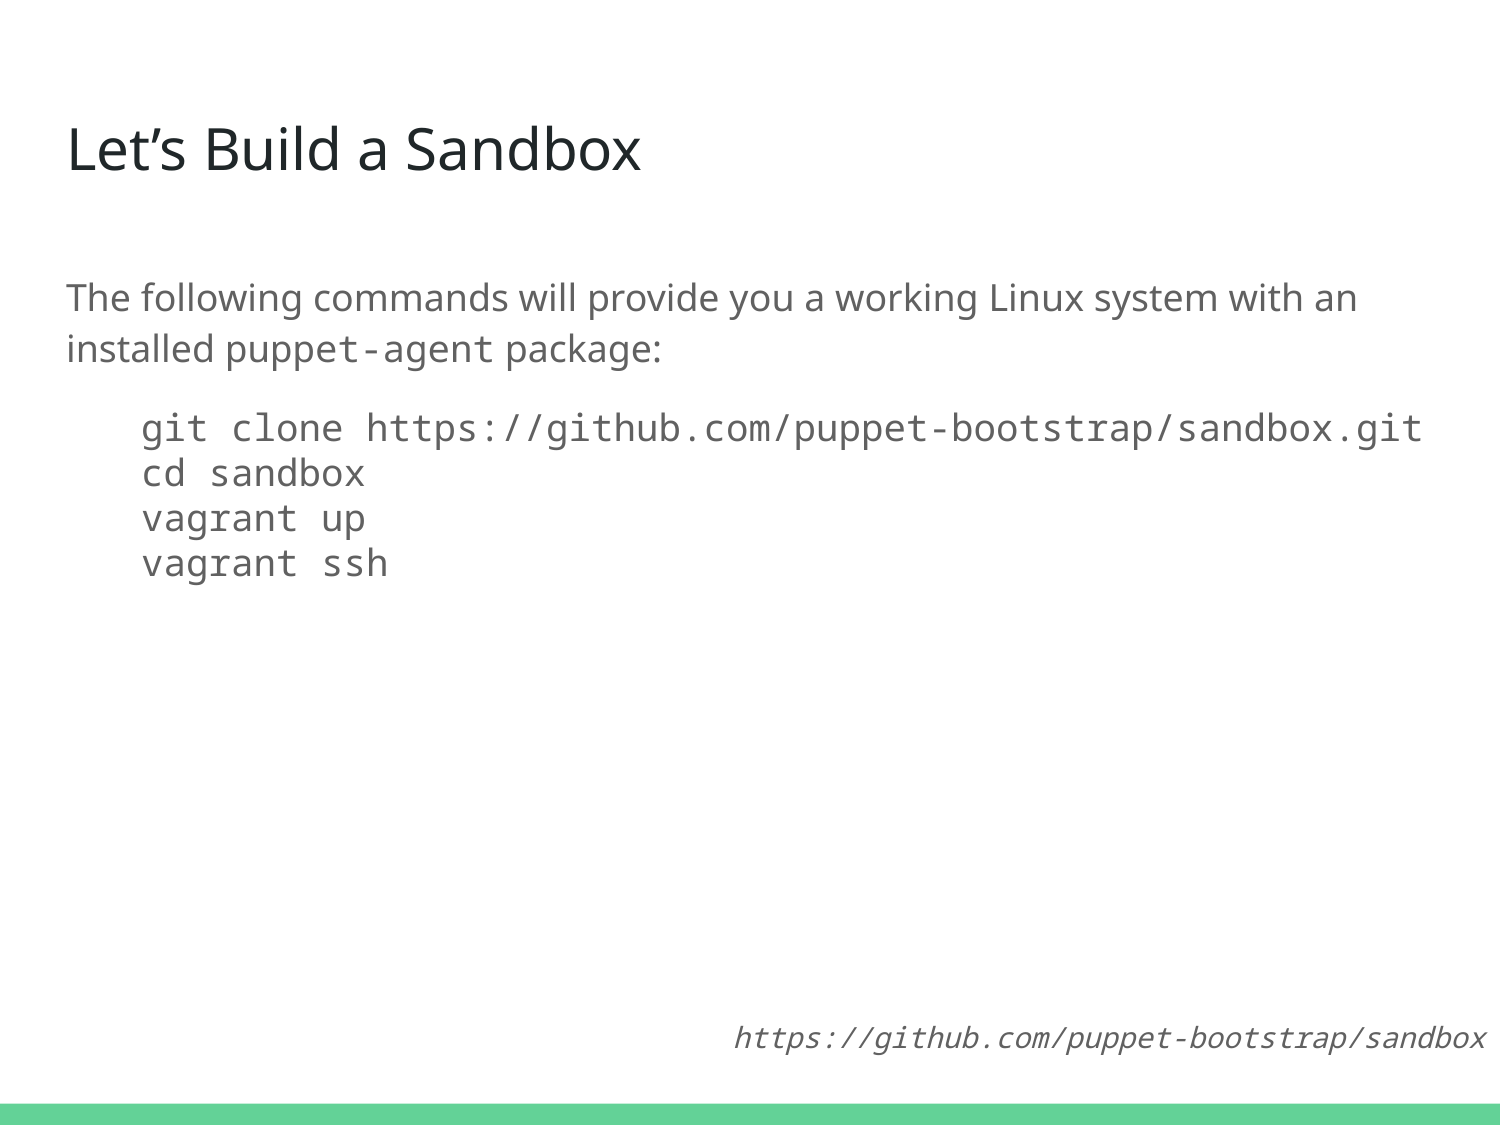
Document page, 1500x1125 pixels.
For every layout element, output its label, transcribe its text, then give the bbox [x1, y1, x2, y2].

text_box https://github.com/puppet-bootstrap/sandbox [409, 999, 1500, 1107]
title Let’s Build a Sandbox [51, 97, 1449, 223]
list The following commands will provide you a working Linux system with an installed puppet-agent package: git clone https://github.com/puppet-bootstrap/sandbox.git cd sandbox vagrant up vagrant ssh [51, 252, 1449, 1000]
